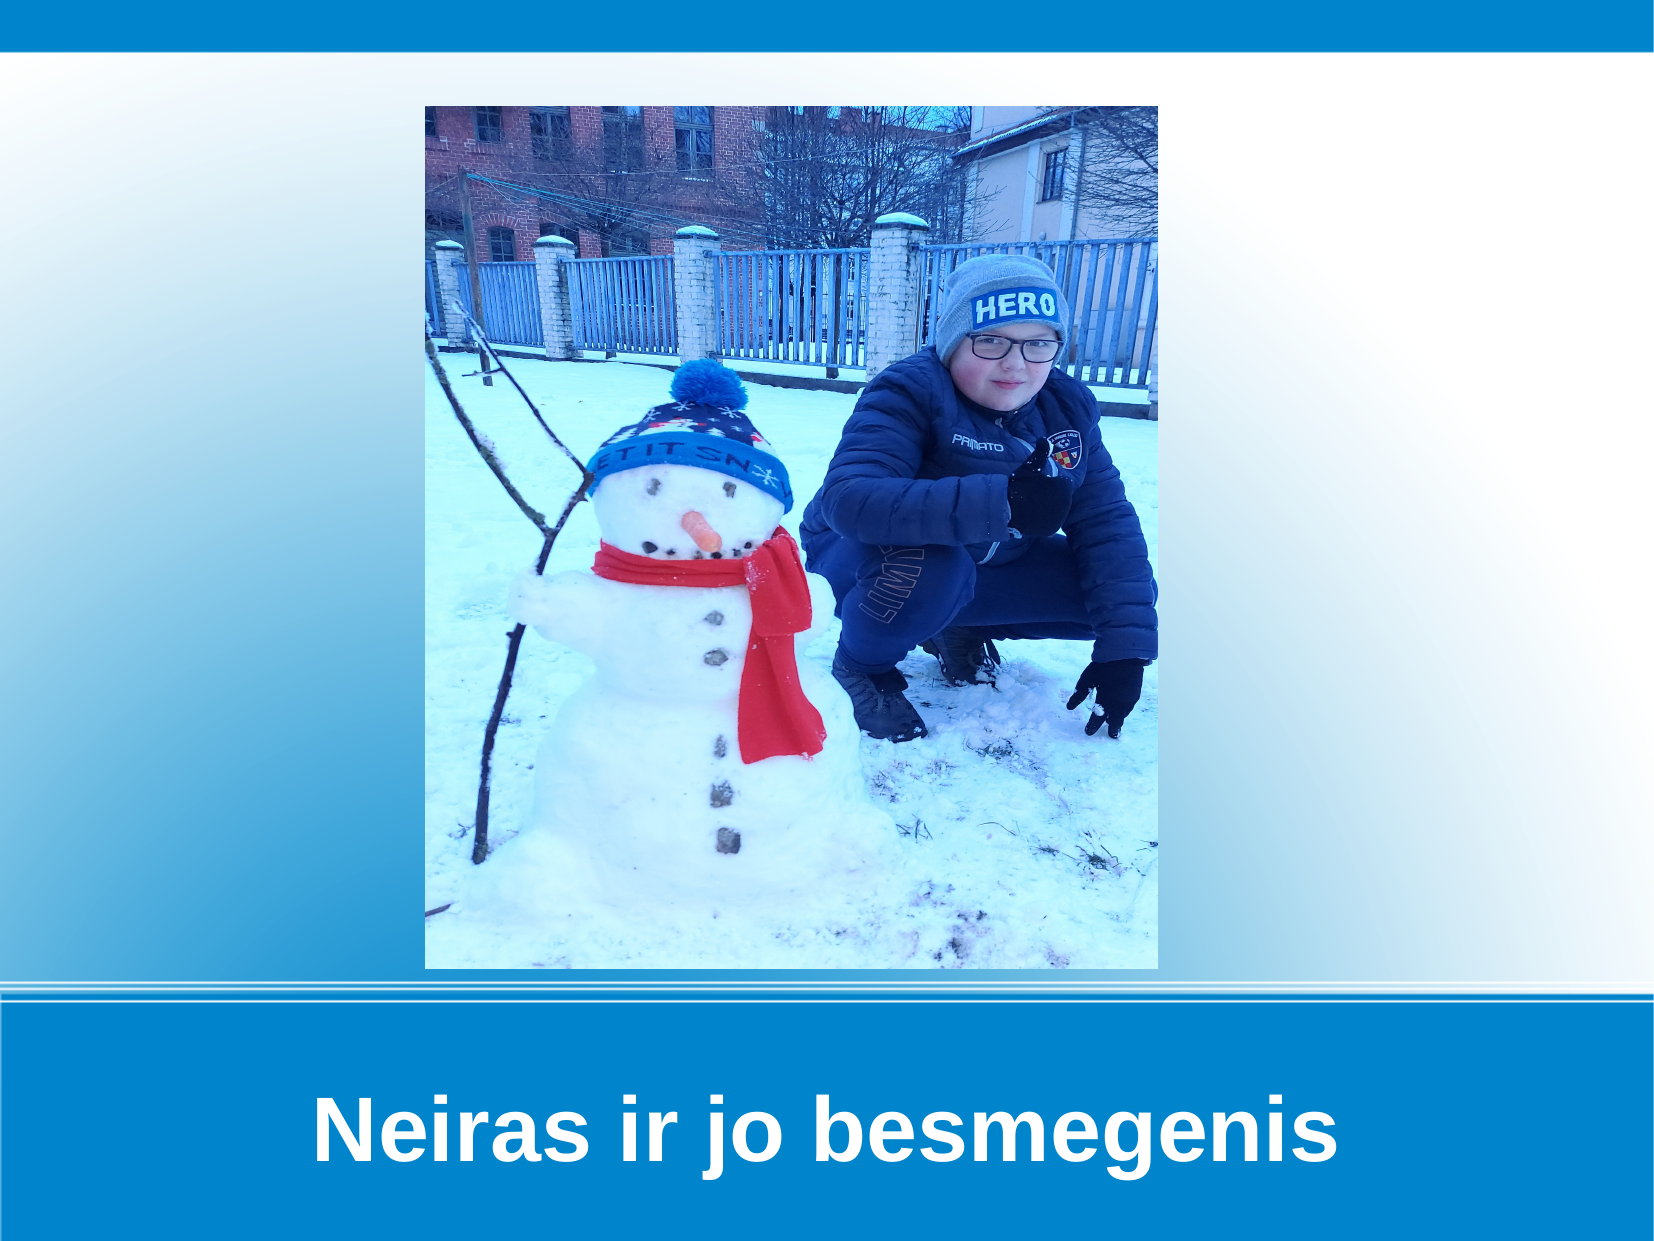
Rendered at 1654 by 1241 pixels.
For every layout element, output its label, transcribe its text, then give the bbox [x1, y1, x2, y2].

title Neiras ir jo besmegenis [82, 1021, 1571, 1229]
picture [425, 106, 1158, 969]
